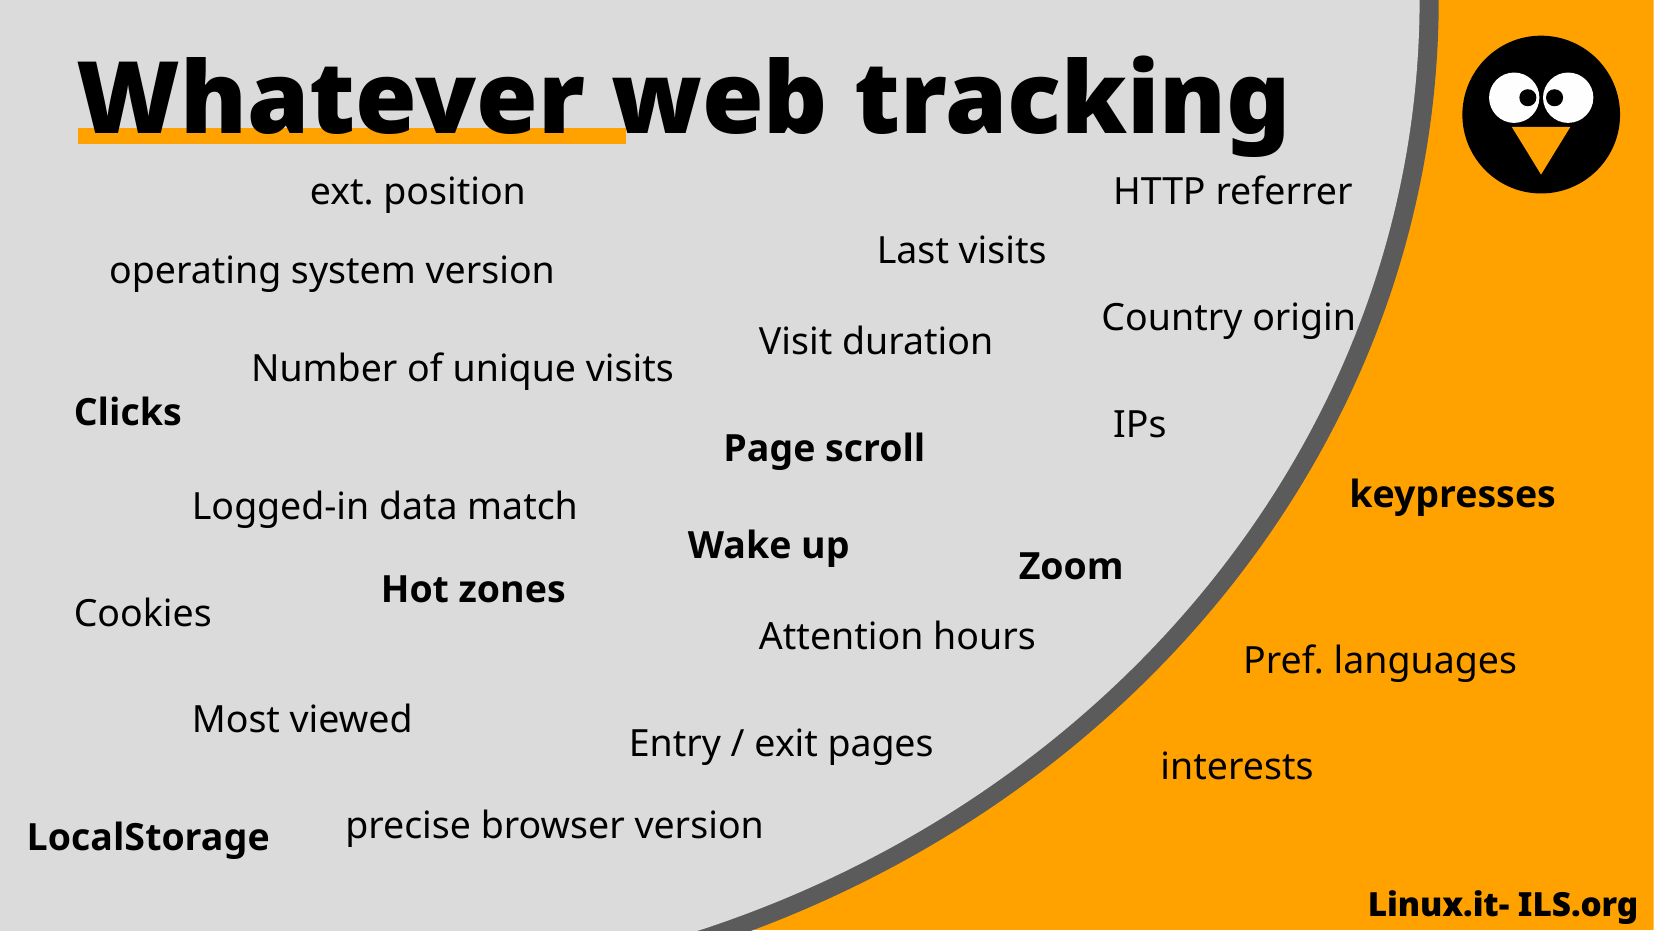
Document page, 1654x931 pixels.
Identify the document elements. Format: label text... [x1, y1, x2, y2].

text_box HTTP referrer [1098, 157, 1418, 261]
text_box Hot zones [366, 555, 650, 615]
text_box interests [1145, 732, 1512, 792]
text_box precise browser version [330, 791, 780, 931]
text_box Zoom [1003, 531, 1170, 591]
text_box Cookies [59, 578, 249, 638]
text_box keypresses [1334, 460, 1583, 564]
text_box operating system version [94, 236, 579, 340]
text_box Page scroll [708, 413, 931, 473]
text_box Wake up [673, 511, 1193, 615]
text_box Attention hours [744, 602, 1099, 662]
text_box LocalStorage [11, 803, 296, 906]
text_box ext. position [295, 157, 567, 260]
text_box Pref. languages [1228, 625, 1560, 729]
text_box Linux.it- ILS.org [1346, 874, 1654, 927]
text_box Clicks [59, 377, 213, 481]
text_box Logged-in data match [177, 472, 593, 532]
title Whatever web tracking [76, 0, 1441, 209]
text_box Number of unique visits [236, 334, 721, 438]
text_box Country origin [1086, 283, 1489, 343]
text_box Entry / exit pages [614, 708, 1004, 812]
text_box IPs [1098, 390, 1382, 449]
text_box Last visits [862, 216, 1099, 319]
text_box Most viewed [177, 685, 497, 745]
text_box Visit duration [744, 307, 1028, 366]
